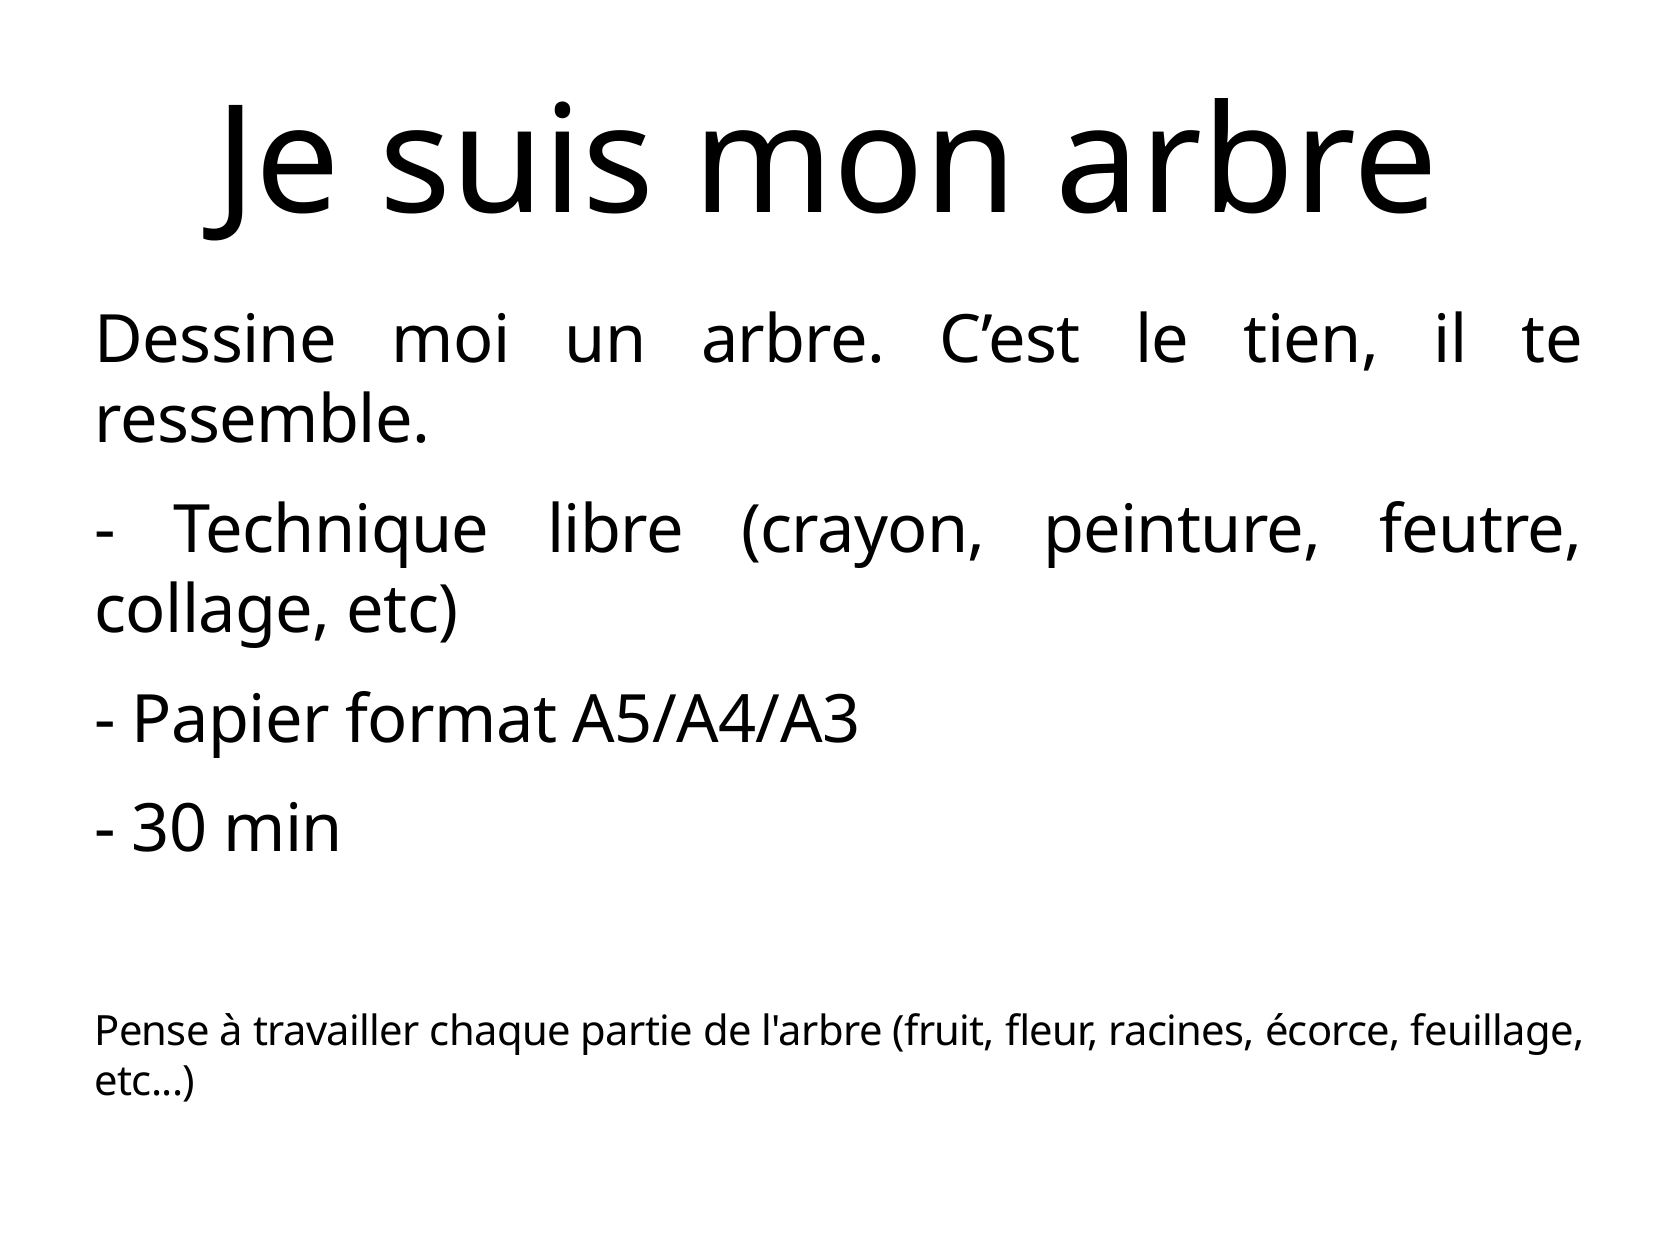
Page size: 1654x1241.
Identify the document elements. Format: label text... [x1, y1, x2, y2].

title Je suis mon arbre [82, 49, 1571, 257]
list Dessine moi un arbre. C’est le tien, il te ressemble. - Technique libre (crayon, peinture, feutre, collage, etc) - Papier format A5/A4/A3 - 30 min Pense à travailler chaque partie de l'arbre (fruit, fleur, racines, écorce, feuillage, etc...) [94, 296, 1583, 1241]
